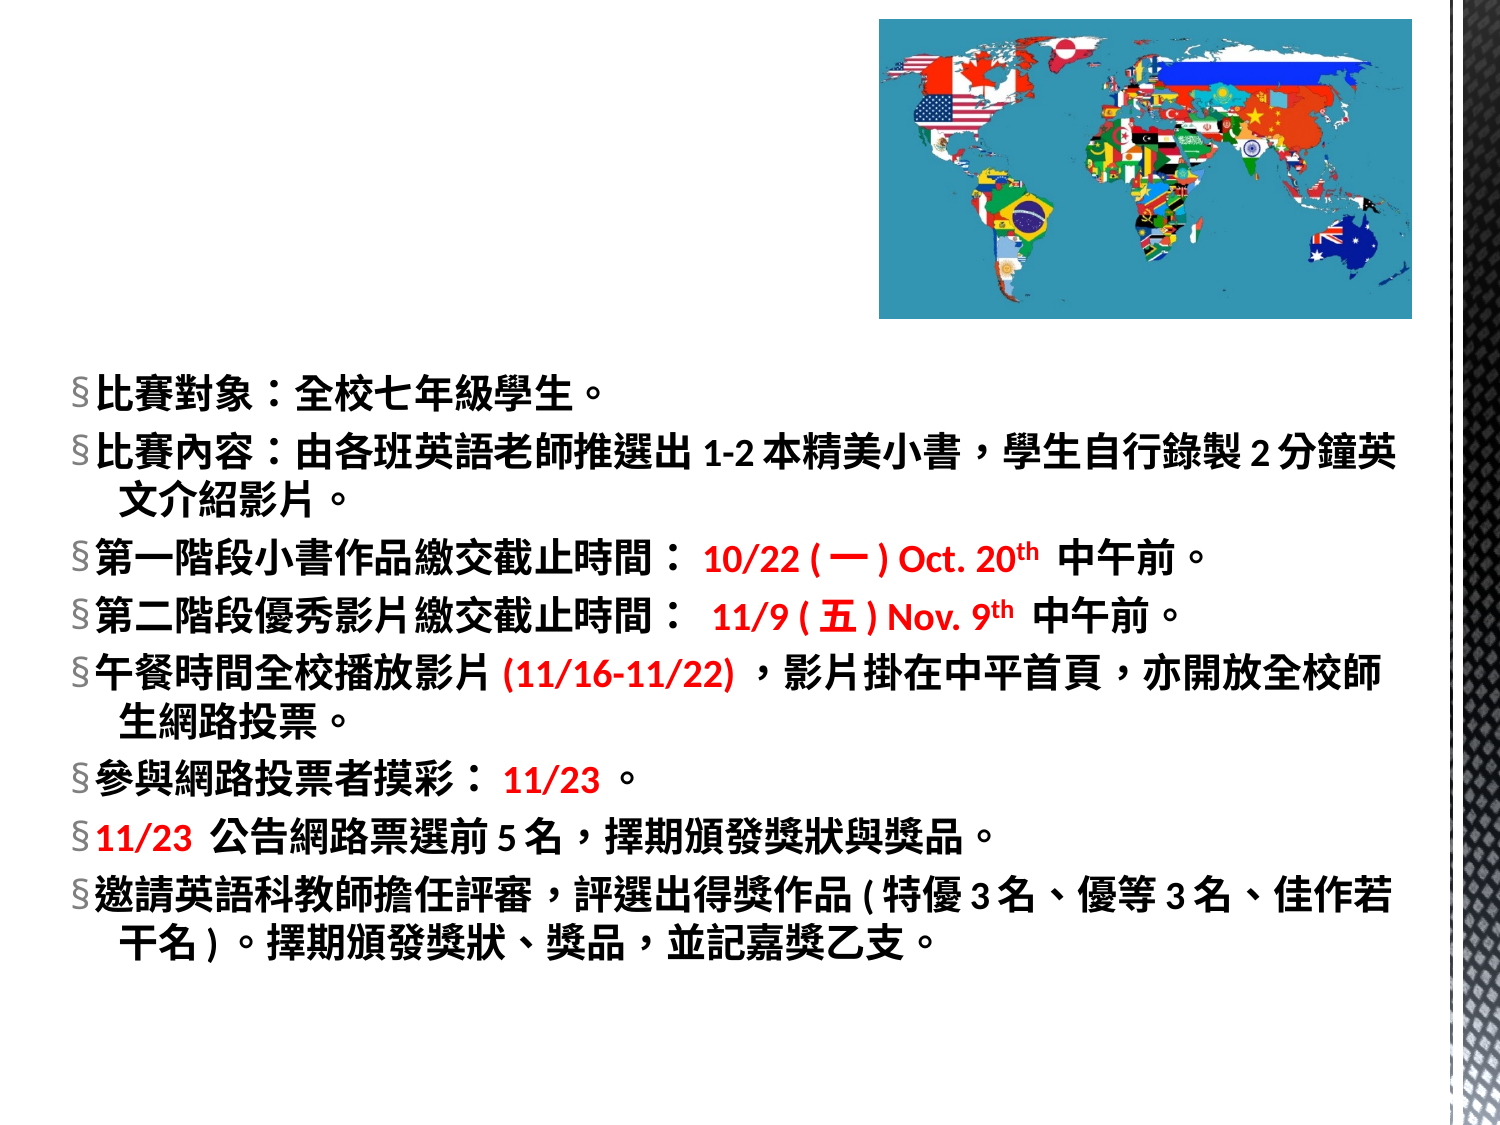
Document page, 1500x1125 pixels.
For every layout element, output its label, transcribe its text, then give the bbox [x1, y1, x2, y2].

picture [879, 19, 1412, 319]
list 比賽對象：全校七年級學生。 比賽內容：由各班英語老師推選出1-2本精美小書，學生自行錄製2分鐘英文介紹影片。 第一階段小書作品繳交截止時間：10/22 (一) Oct. 20th 中午前。 第二階段優秀影片繳交截止時間： 11/9 (五) Nov. 9th 中午前。 午餐時間全校播放影片(11/16-11/22)，影片掛在中平首頁，亦開放全校師生網路投票。 參與網路投票者摸彩：11/23。 11/23 公告網路票選前5名，擇期頒發獎狀與獎品。 邀請英語科教師擔任評審，評選出得獎作品(特優3名、優等3名、佳作若干名)。擇期頒發獎狀、獎品，並記嘉獎乙支。 [55, 356, 1428, 978]
